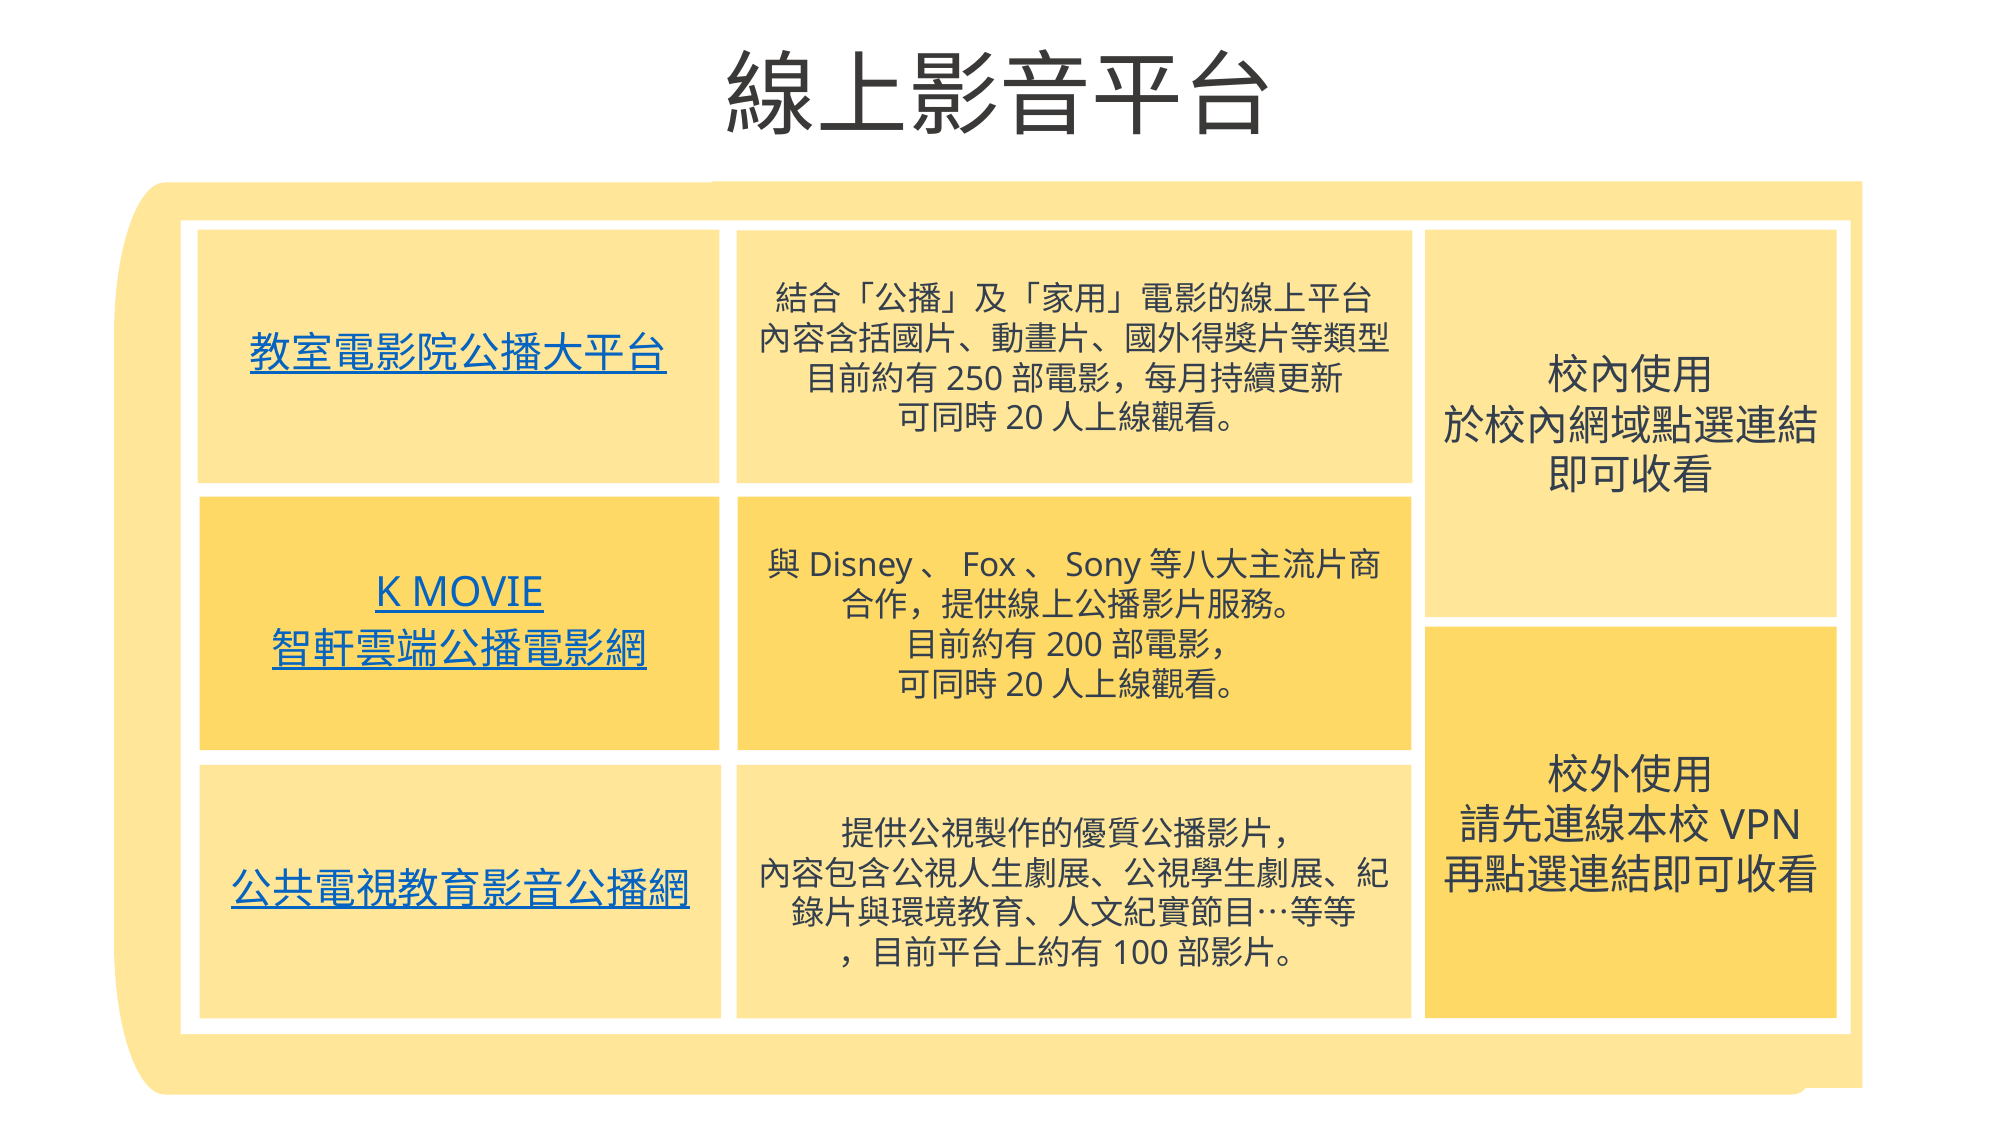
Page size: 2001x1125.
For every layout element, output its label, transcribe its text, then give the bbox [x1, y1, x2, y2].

text_box 校內使用 於校內網域點選連結即可收看 [1425, 229, 1837, 618]
text_box K MOVIE 智軒雲端公播電影網 [199, 496, 720, 751]
text_box 結合「公播」及「家用」電影的線上平台 內容含括國片、動畫片、國外得獎片等類型 目前約有250部電影，每月持續更新 可同時20人上線觀看。 [736, 230, 1413, 484]
title 線上影音平台 [137, 36, 1863, 159]
text_box 校外使用 請先連線本校VPN 再點選連結即可收看 [1425, 626, 1837, 1019]
text_box 教室電影院公播大平台 [197, 229, 720, 484]
text_box 與Disney、Fox、Sony等八大主流片商合作，提供線上公播影片服務。 目前約有200部電影， 可同時20人上線觀看。 [737, 496, 1412, 751]
text_box 提供公視製作的優質公播影片， 內容包含公視人生劇展、公視學生劇展、紀錄片與環境教育、人文紀實節目⋯等等 ，目前平台上約有100部影片。 [736, 764, 1412, 1019]
text_box [114, 181, 1863, 1095]
text_box 公共電視教育影音公播網 [199, 764, 722, 1019]
